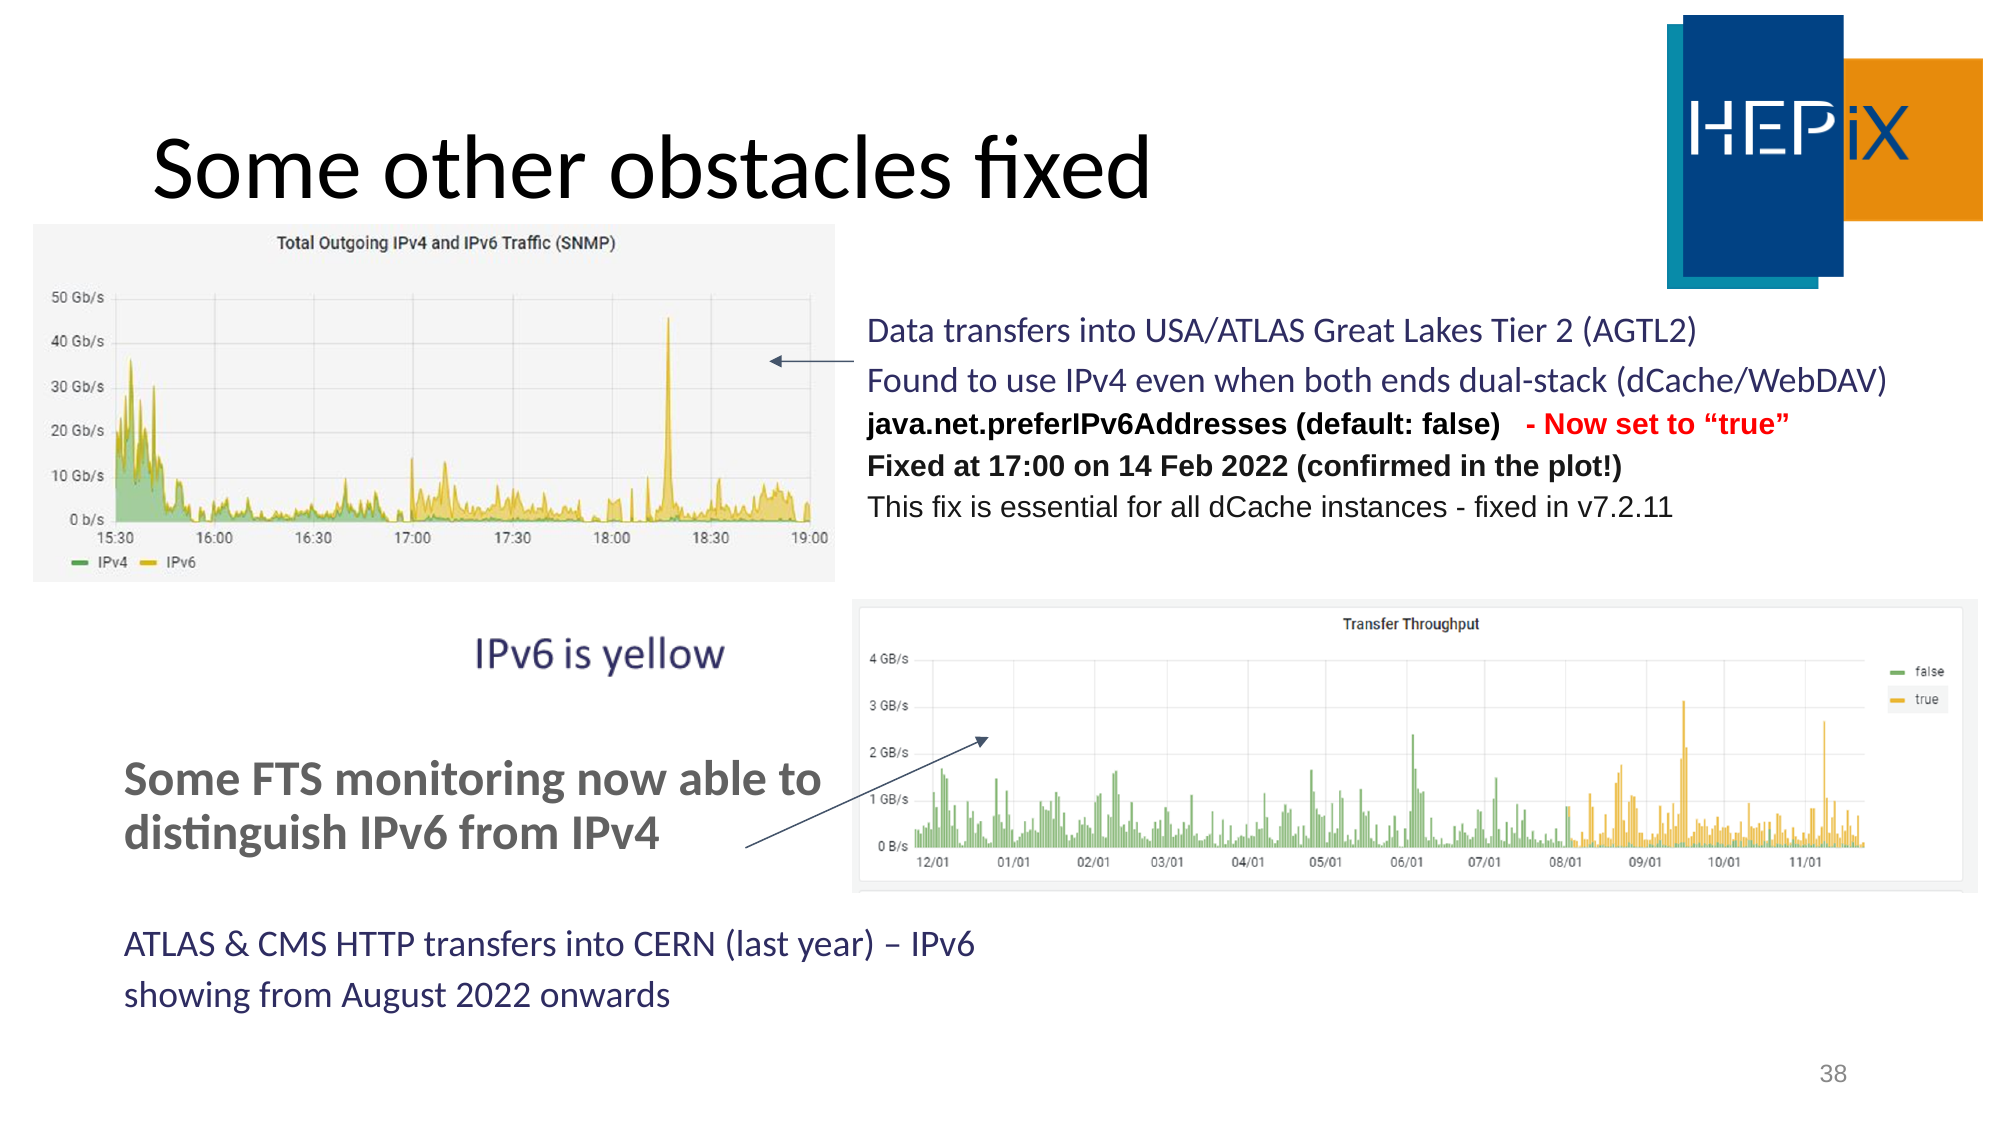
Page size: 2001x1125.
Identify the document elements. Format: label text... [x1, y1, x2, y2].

picture [445, 609, 764, 710]
picture [852, 599, 1978, 893]
picture [1667, 15, 1983, 289]
picture [33, 224, 835, 582]
slide_number <number> [1412, 1042, 1863, 1103]
list Data transfers into USA/ATLAS Great Lakes Tier 2 (AGTL2) Found to use IPv4 even when both ends dual-stack (dCache/WebDAV) java.net.preferIPv6Addresses (default: false) - Now set to “true” Fixed at 17:00 on 14 Feb 2022 (confirmed in the plot!) This fix is essential for all dCache instances - fixed in v7.2.11 [852, 292, 1958, 533]
title Some other obstacles fixed [137, 59, 1863, 278]
text_box Some FTS monitoring now able to distinguish IPv6 from IPv4 ATLAS & CMS HTTP transfers into CERN (last year) – IPv6 showing from August 2022 onwards [108, 737, 1000, 1066]
